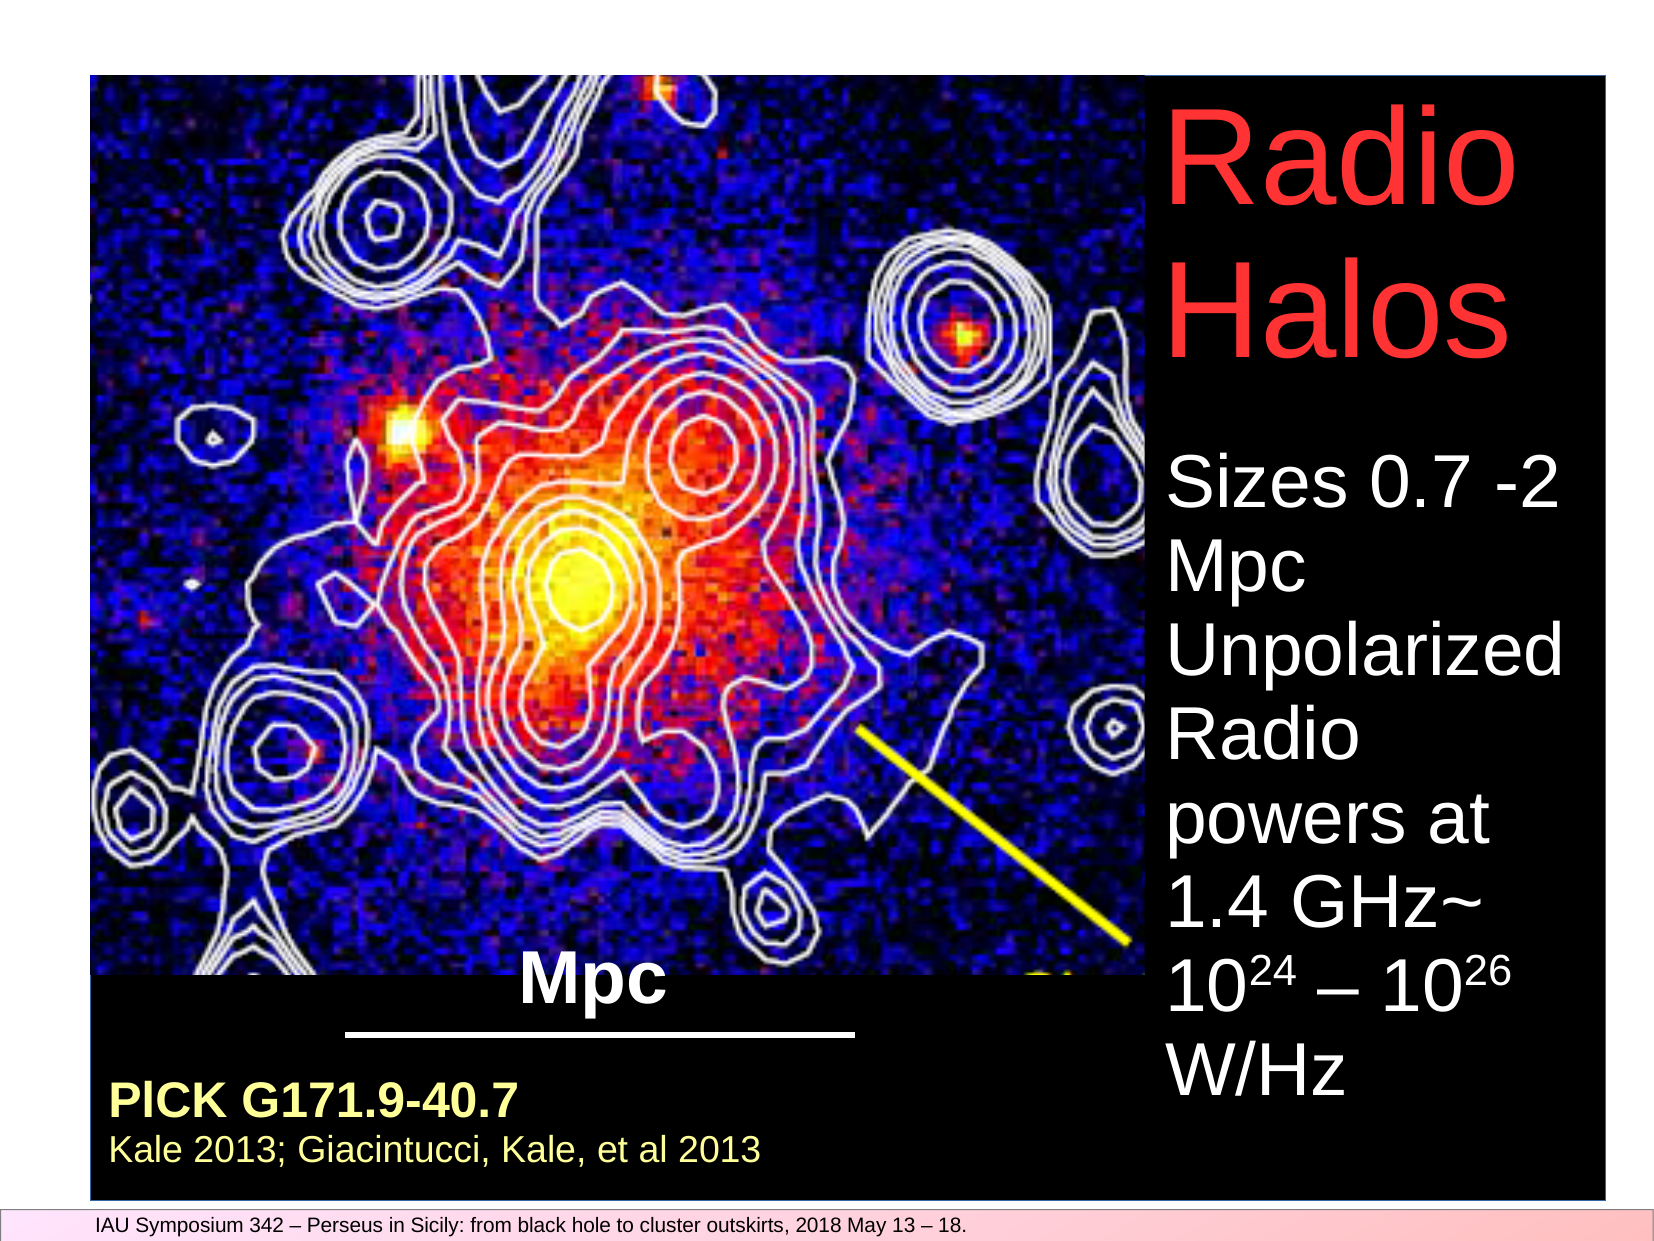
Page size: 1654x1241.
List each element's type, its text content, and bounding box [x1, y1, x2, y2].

text_box Mpc [503, 927, 699, 1027]
picture [90, 75, 1145, 975]
text_box Sizes 0.7 -2 Mpc Unpolarized Radio powers at 1.4 GHz~ 1024 – 1026 W/Hz [1150, 432, 1596, 1122]
text_box [90, 75, 1606, 1201]
text_box Radio Halos [1146, 72, 1552, 395]
text_box PlCK G171.9-40.7 Kale 2013; Giacintucci, Kale, et al 2013 [93, 1065, 946, 1178]
